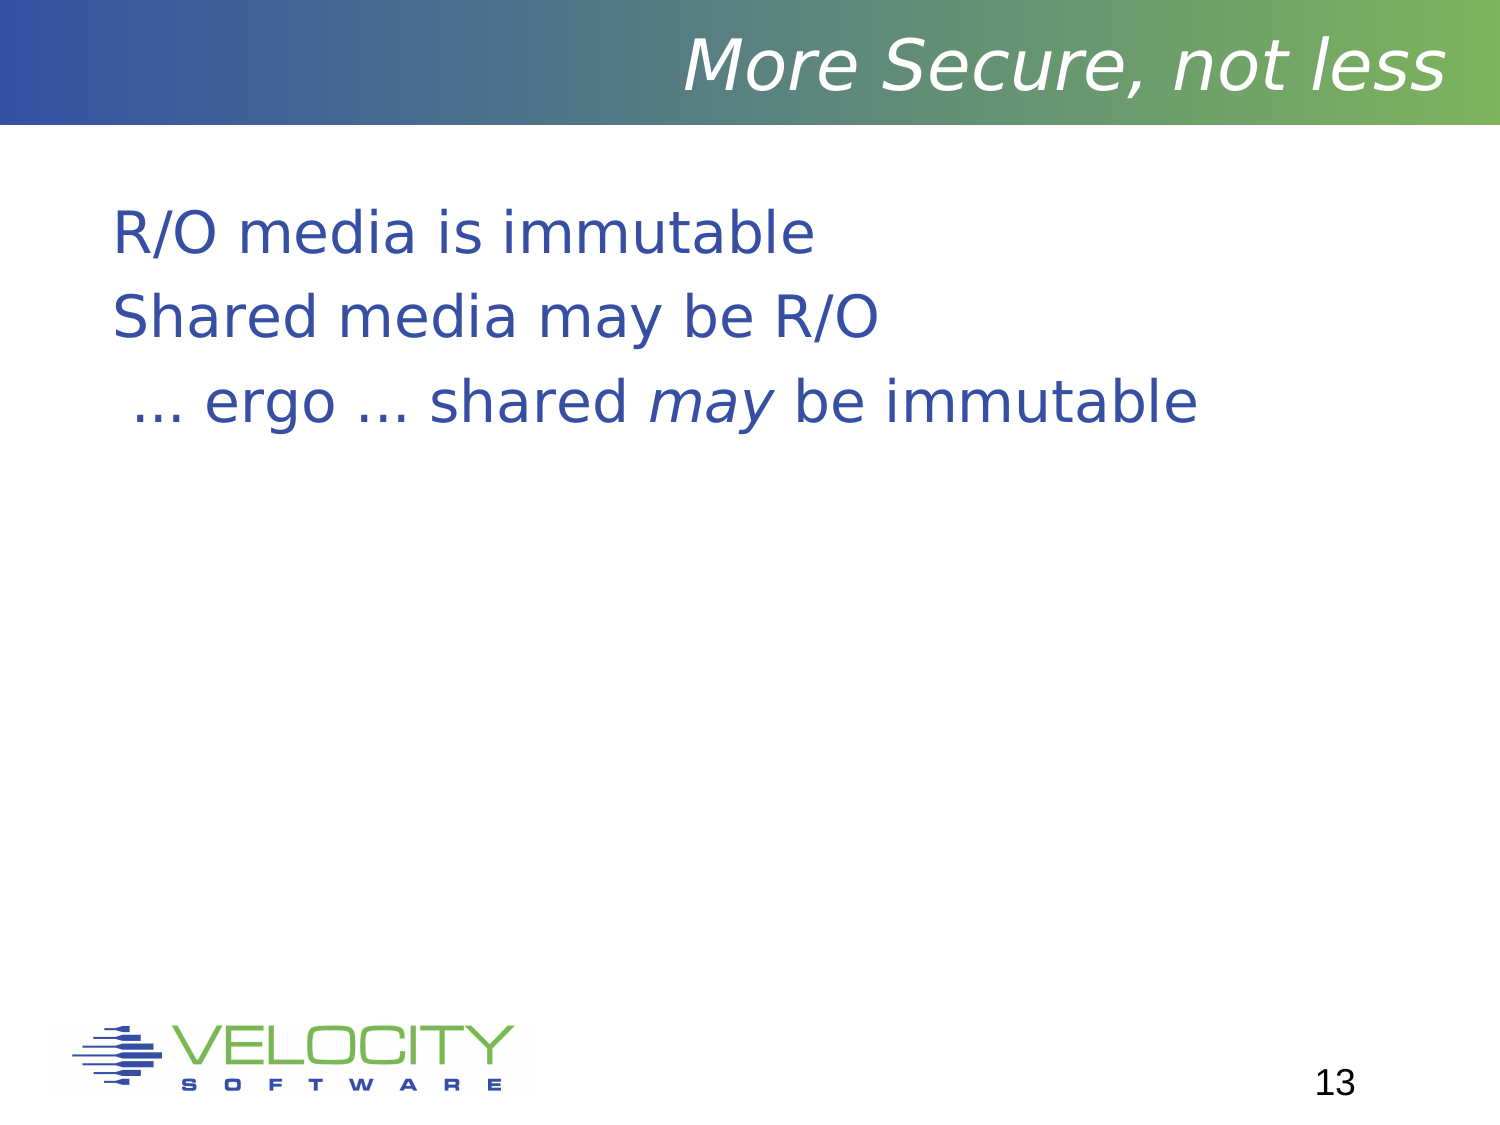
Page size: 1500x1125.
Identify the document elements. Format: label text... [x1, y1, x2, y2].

title More Secure, not less [62, 12, 1463, 113]
list R/O media is immutable Shared media may be R/O ... ergo ... shared may be immutable [70, 187, 1438, 988]
picture [50, 1021, 538, 1094]
